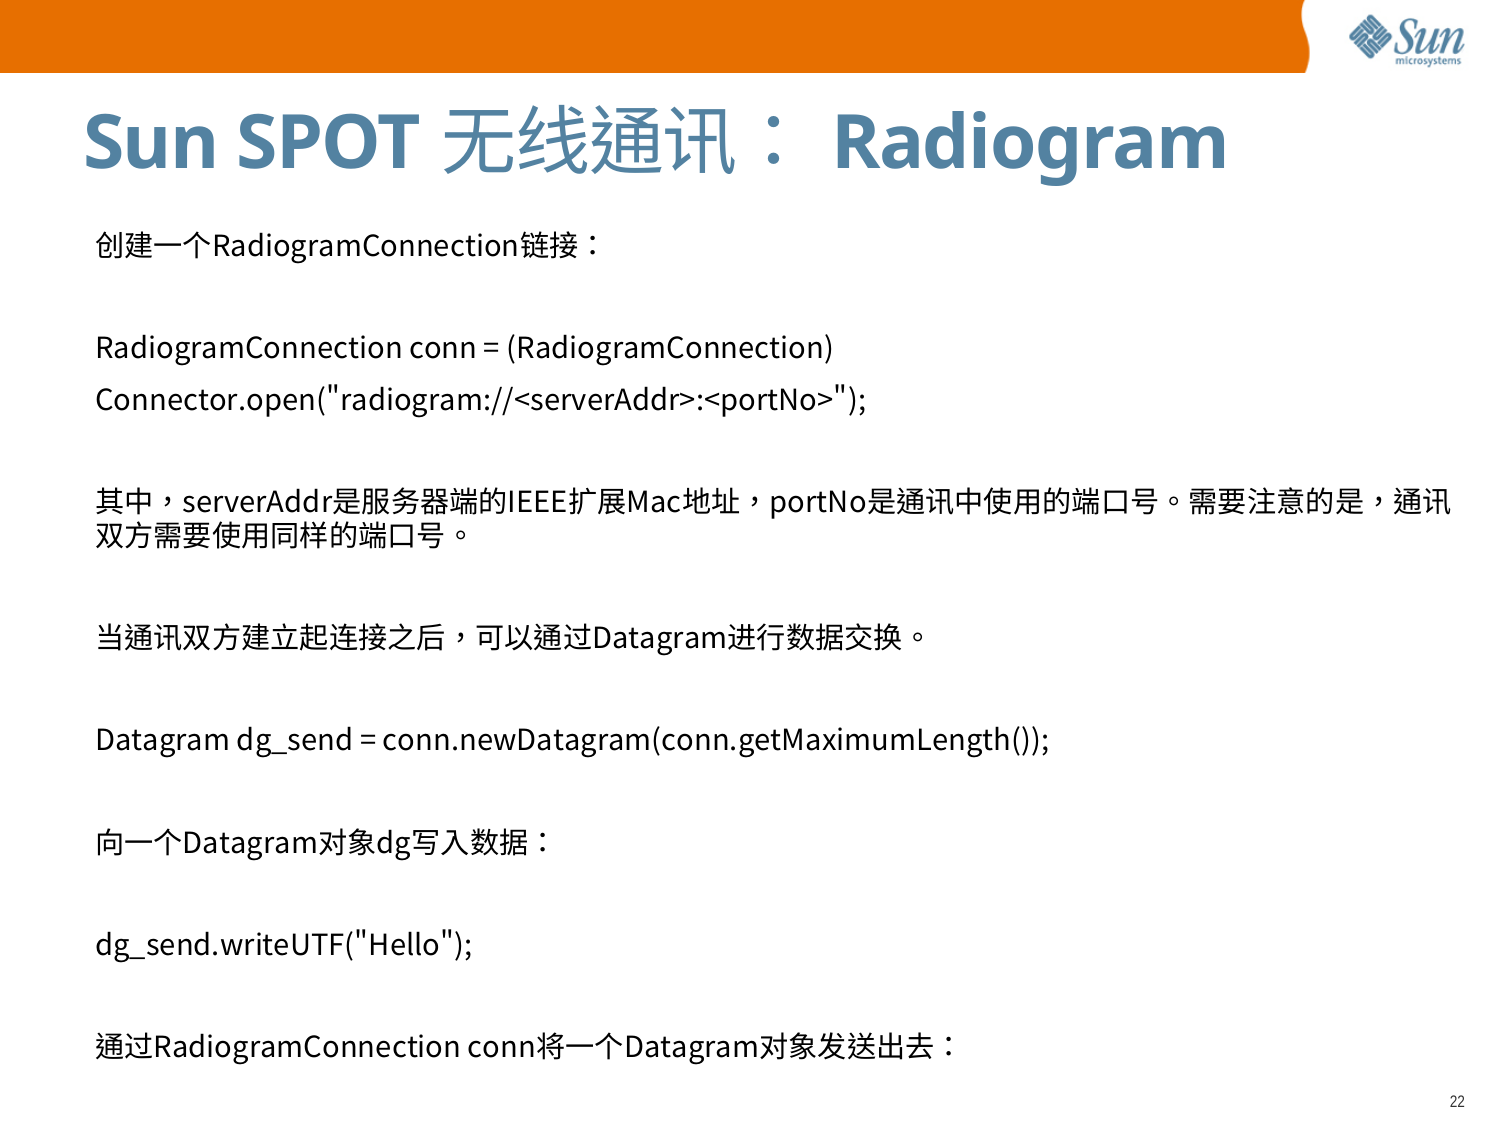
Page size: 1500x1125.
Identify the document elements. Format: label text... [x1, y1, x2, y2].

title Sun SPOT无线通讯：Radiogram [83, 94, 1446, 199]
text_box 创建一个RadiogramConnection链接： RadiogramConnection conn = (RadiogramConnection) Connector.open("radiogram://<serverAddr>:<portNo>"); 其中，serverAddr是服务器端的IEEE扩展Mac地址，portNo是通讯中使用的端口号。需要注意的是，通讯双方需要使用同样的端口号。 当通讯双方建立起连接之后，可以通过Datagram进行数据交换。 Datagram dg_send = conn.newDatagram(conn.getMaximumLength()); 向一个Datagram对象dg写入数据： dg_send.writeUTF("Hello"); 通过RadiogramConnection conn将一个Datagram对象发送出去： conn.send(dg_send); [95, 227, 1480, 1068]
picture [0, 0, 1500, 73]
